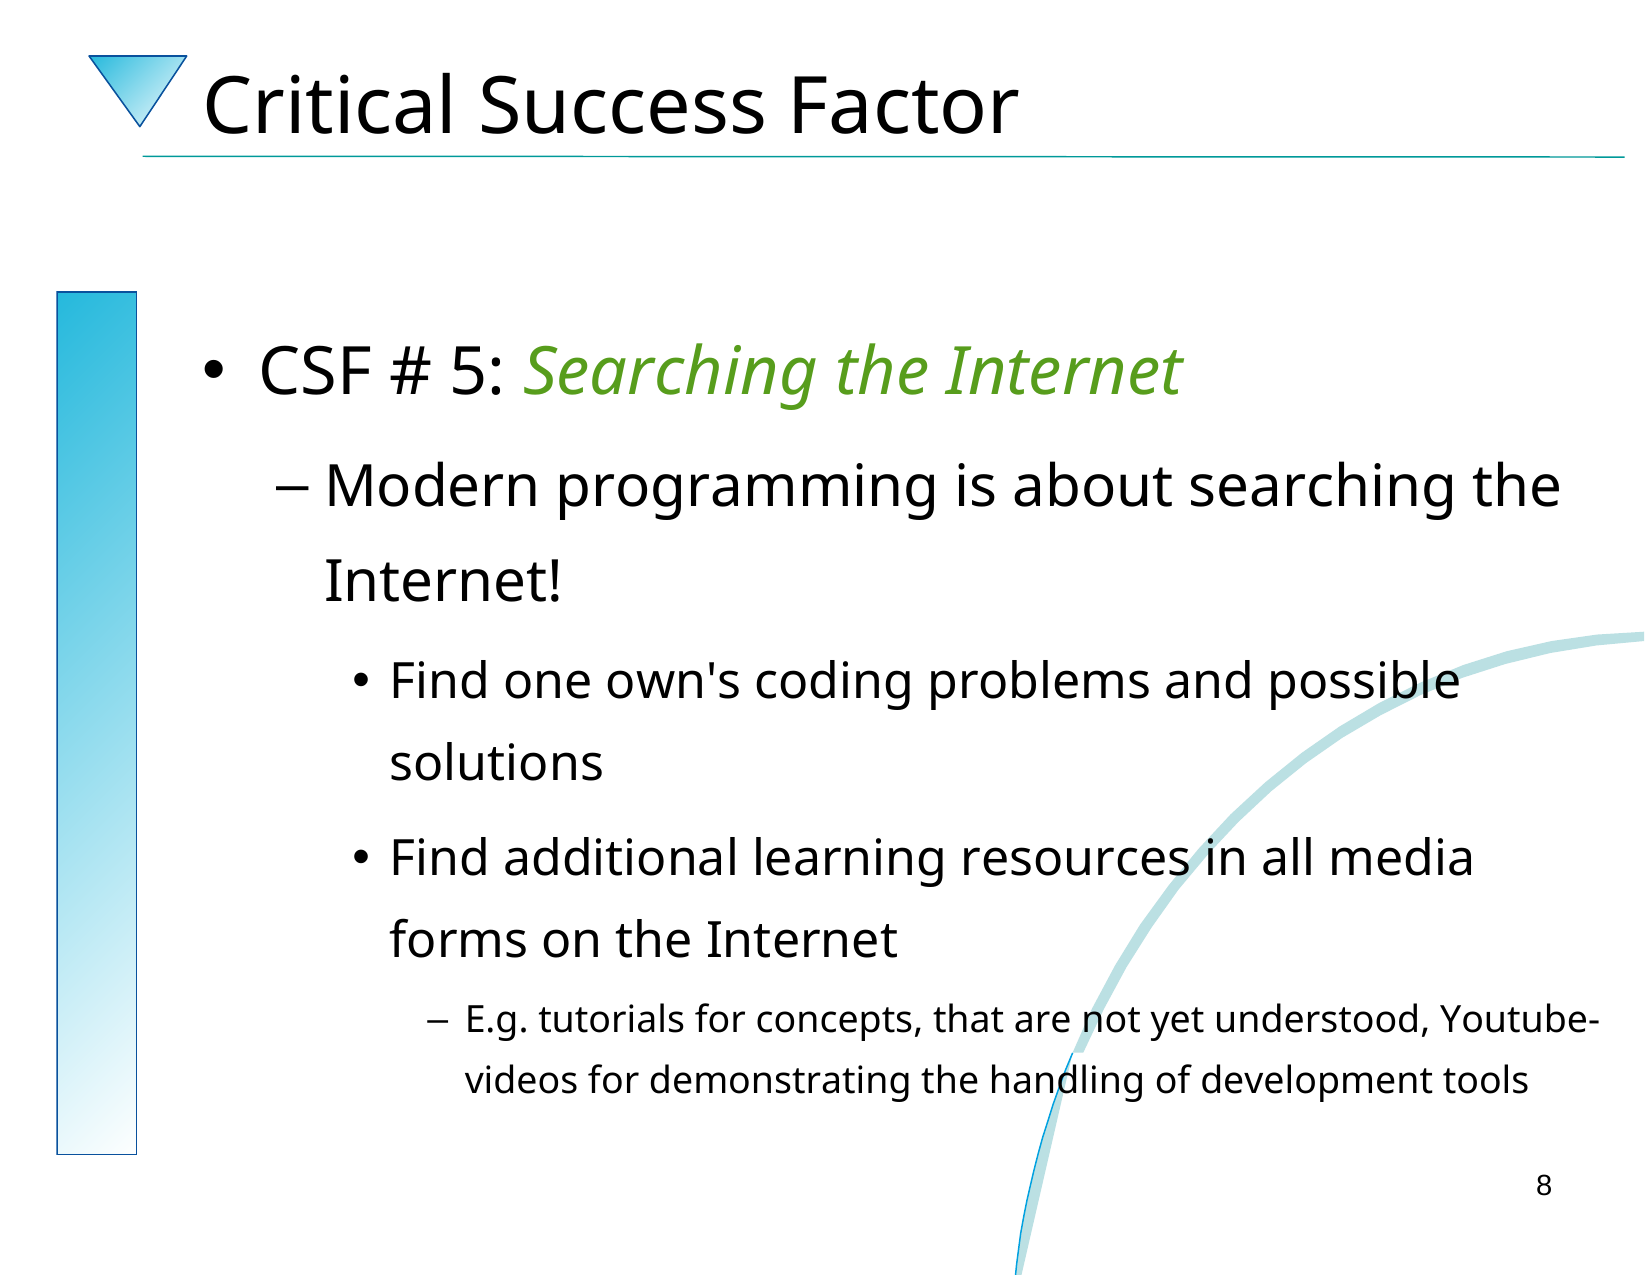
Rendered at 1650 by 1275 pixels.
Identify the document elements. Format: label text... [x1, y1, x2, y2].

list CSF # 5: Searching the Internet Modern programming is about searching the Internet! Find one own's coding problems and possible solutions Find additional learning resources in all media forms on the Internet E.g. tutorials for concepts, that are not yet understood, Youtube-videos for demonstrating the handling of development tools [187, 297, 1617, 1158]
title Critical Success Factor [187, 46, 1617, 268]
